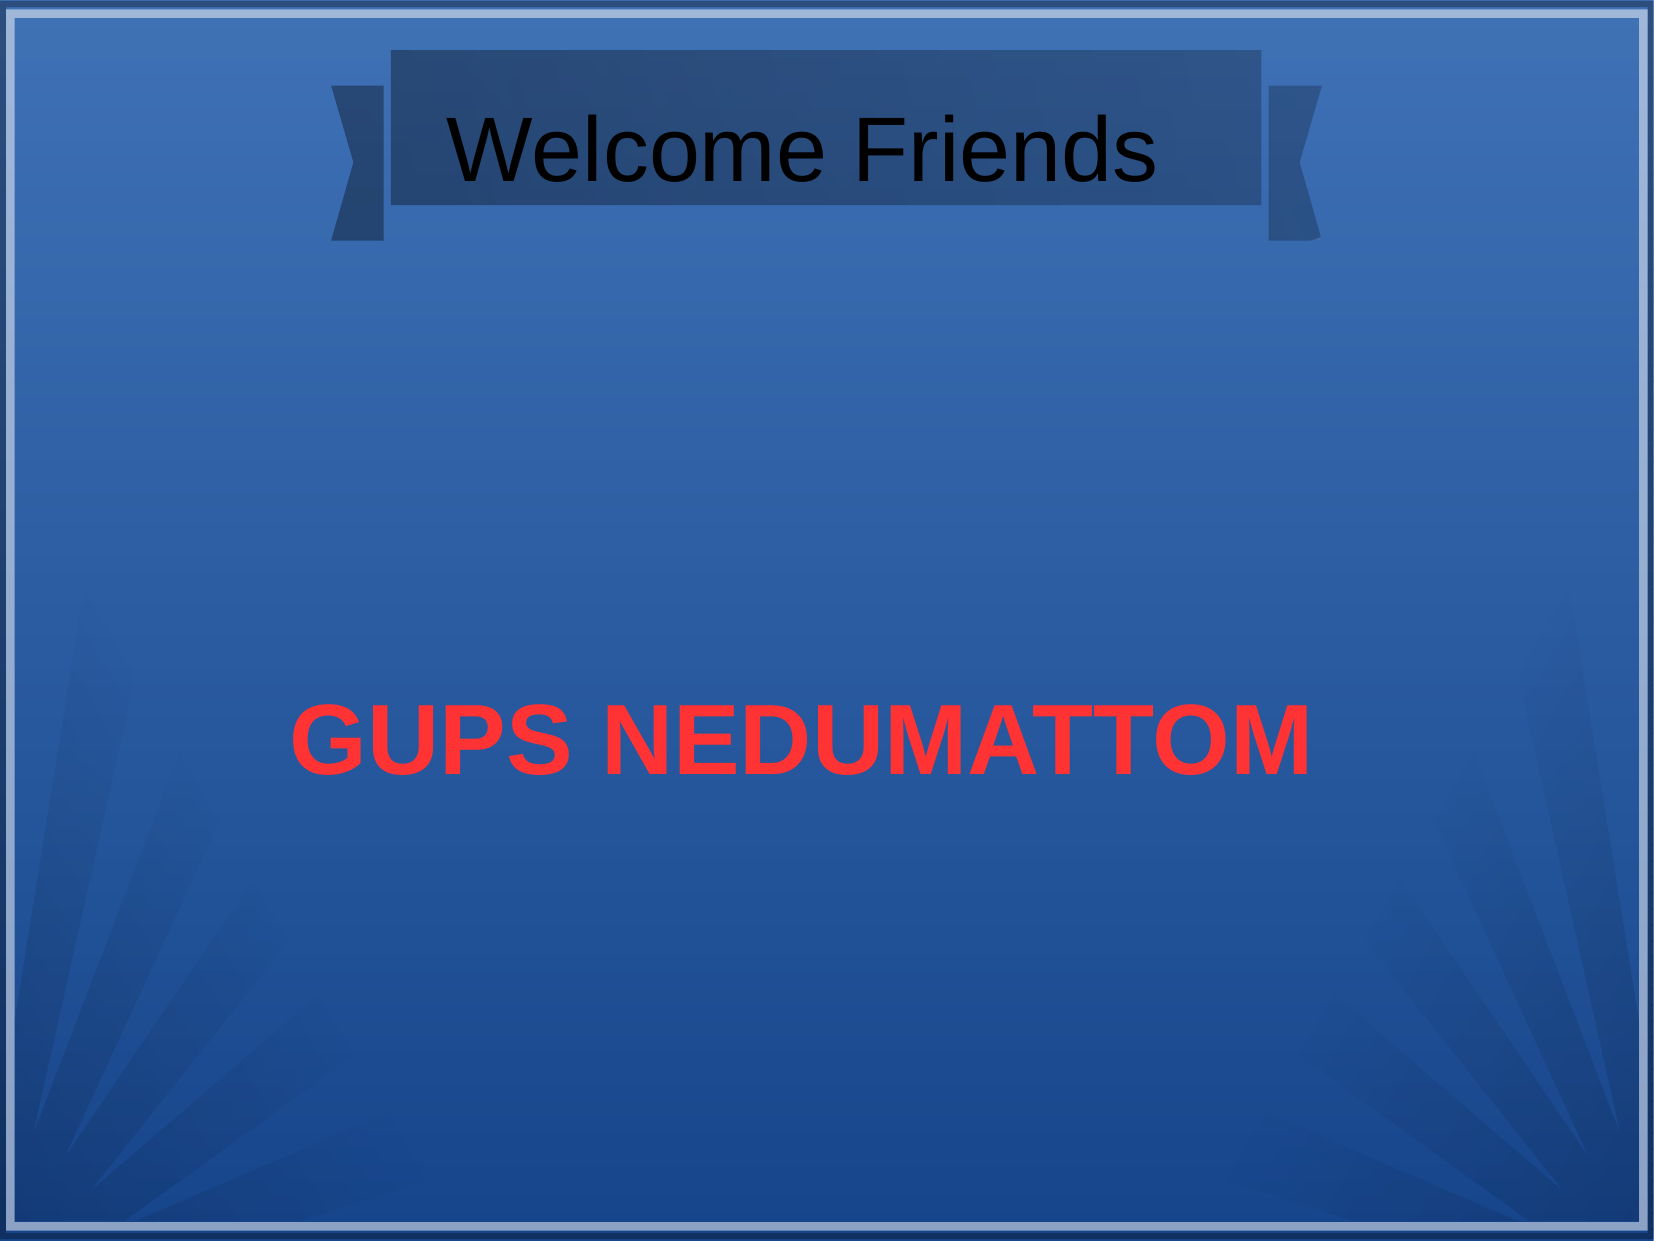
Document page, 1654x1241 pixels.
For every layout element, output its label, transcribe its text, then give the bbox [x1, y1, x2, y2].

text_box GUPS NEDUMATTOM [274, 676, 1329, 804]
title Welcome Friends [59, 47, 1548, 252]
